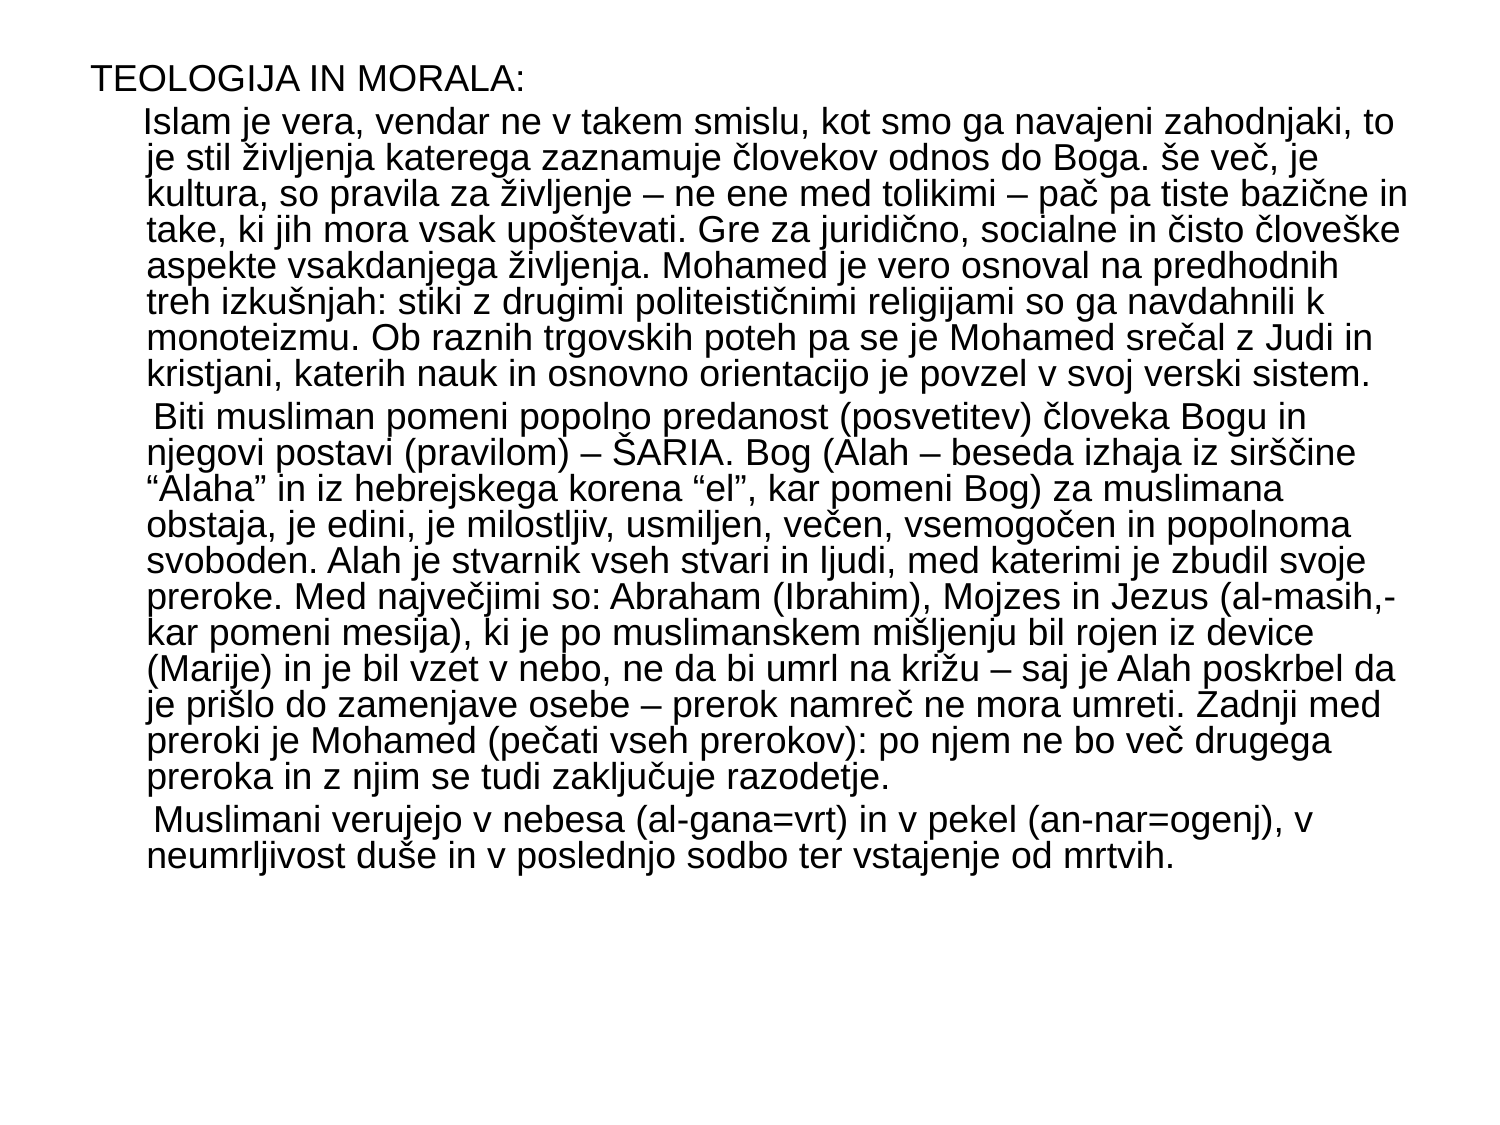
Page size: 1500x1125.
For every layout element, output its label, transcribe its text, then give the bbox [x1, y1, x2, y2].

list TEOLOGIJA IN MORALA: Islam je vera, vendar ne v takem smislu, kot smo ga navajeni zahodnjaki, to je stil življenja katerega zaznamuje človekov odnos do Boga. še več, je kultura, so pravila za življenje – ne ene med tolikimi – pač pa tiste bazične in take, ki jih mora vsak upoštevati. Gre za juridično, socialne in čisto človeške aspekte vsakdanjega življenja. Mohamed je vero osnoval na predhodnih treh izkušnjah: stiki z drugimi politeističnimi religijami so ga navdahnili k monoteizmu. Ob raznih trgovskih poteh pa se je Mohamed srečal z Judi in kristjani, katerih nauk in osnovno orientacijo je povzel v svoj verski sistem. Biti musliman pomeni popolno predanost (posvetitev) človeka Bogu in njegovi postavi (pravilom) – ŠARIA. Bog (Alah – beseda izhaja iz sirščine “Alaha” in iz hebrejskega korena “el”, kar pomeni Bog) za muslimana obstaja, je edini, je milostljiv, usmiljen, večen, vsemogočen in popolnoma svoboden. Alah je stvarnik vseh stvari in ljudi, med katerimi je zbudil svoje preroke. Med največjimi so: Abraham (Ibrahim), Mojzes in Jezus (al-masih,- kar pomeni mesija), ki je po muslimanskem mišljenju bil rojen iz device (Marije) in je bil vzet v nebo, ne da bi umrl na križu – saj je Alah poskrbel da je prišlo do zamenjave osebe – prerok namreč ne mora umreti. Zadnji med preroki je Mohamed (pečati vseh prerokov): po njem ne bo več drugega preroka in z njim se tudi zaključuje razodetje. Muslimani verujejo v nebesa (al-gana=vrt) in v pekel (an-nar=ogenj), v neumrljivost duše in v poslednjo sodbo ter vstajenje od mrtvih. [75, 54, 1425, 1005]
